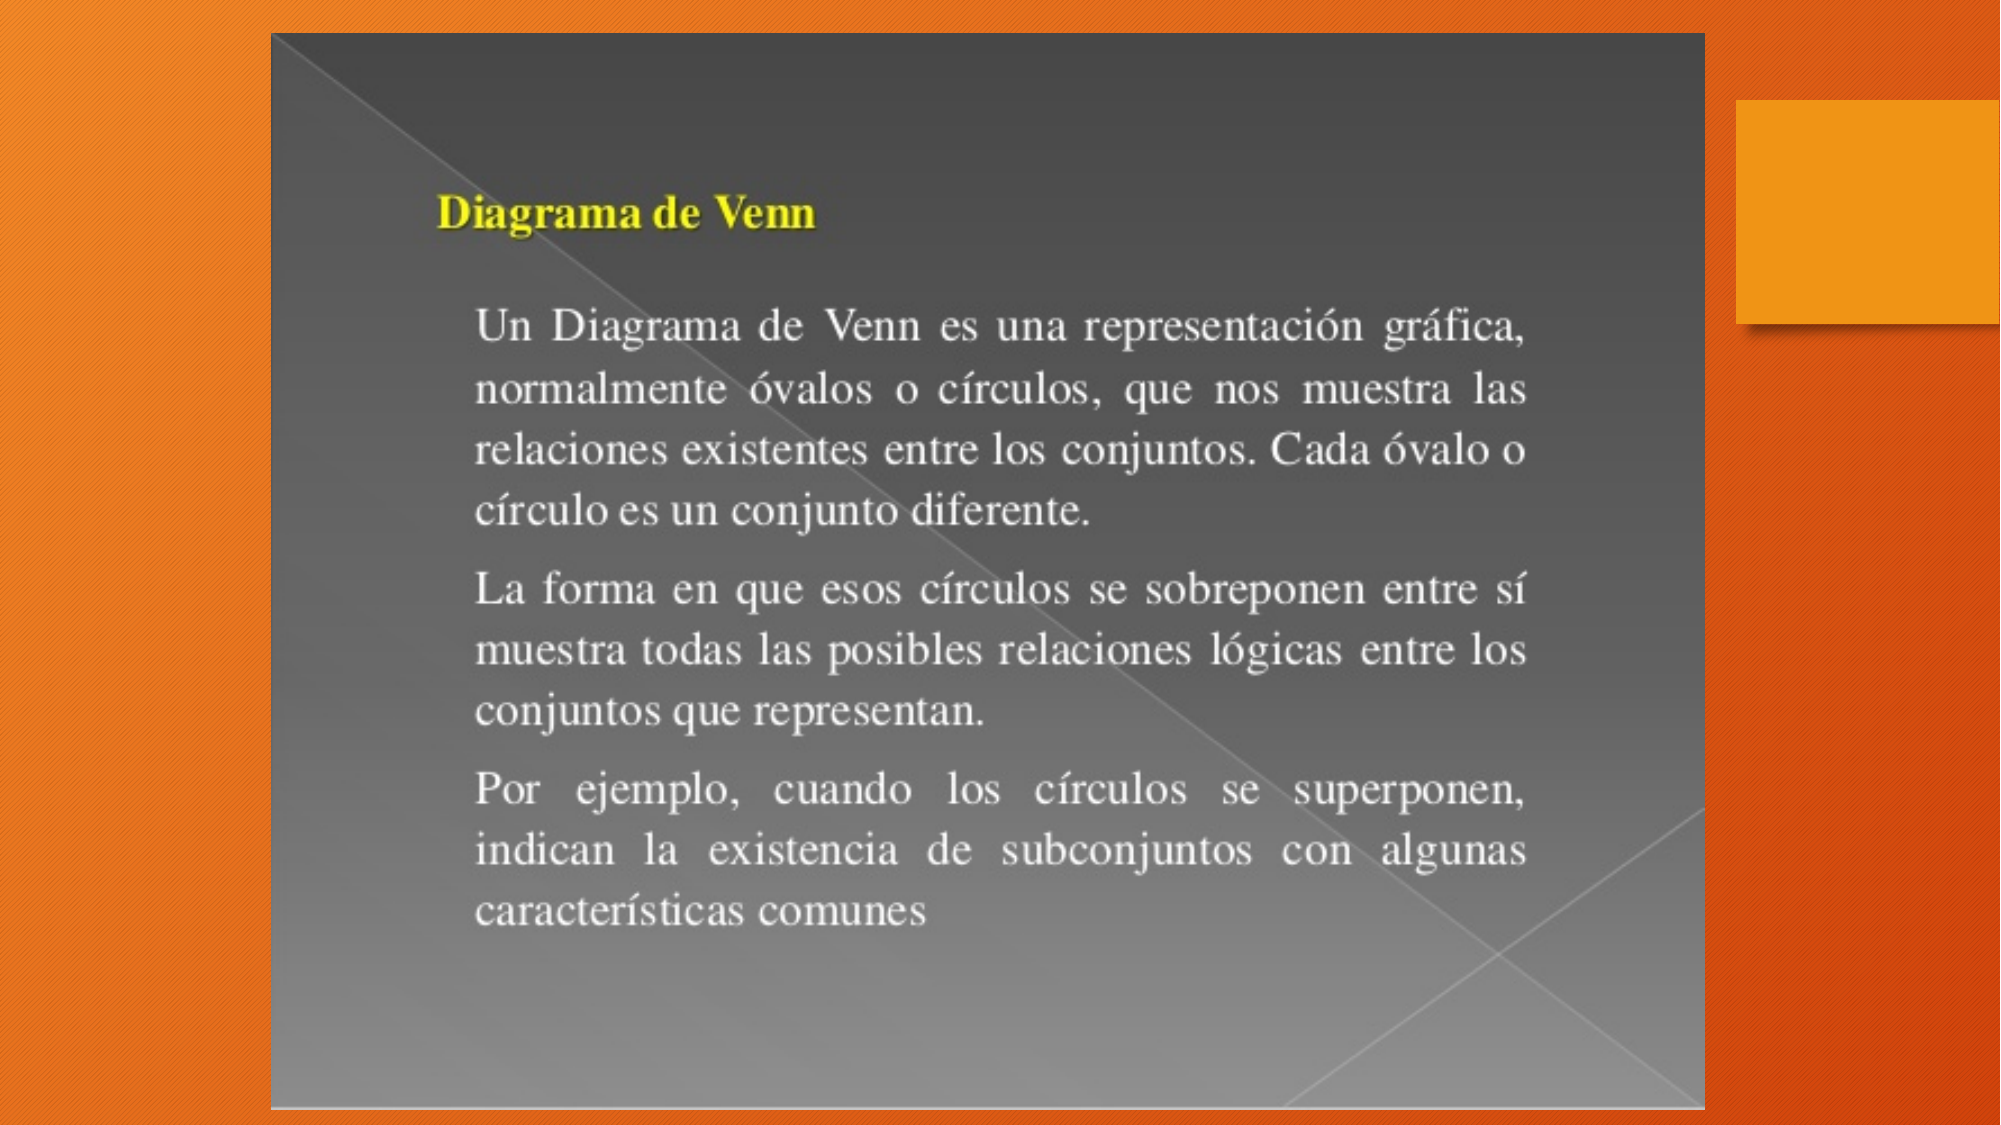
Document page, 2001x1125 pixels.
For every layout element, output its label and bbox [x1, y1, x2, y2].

picture [271, 33, 1705, 1110]
